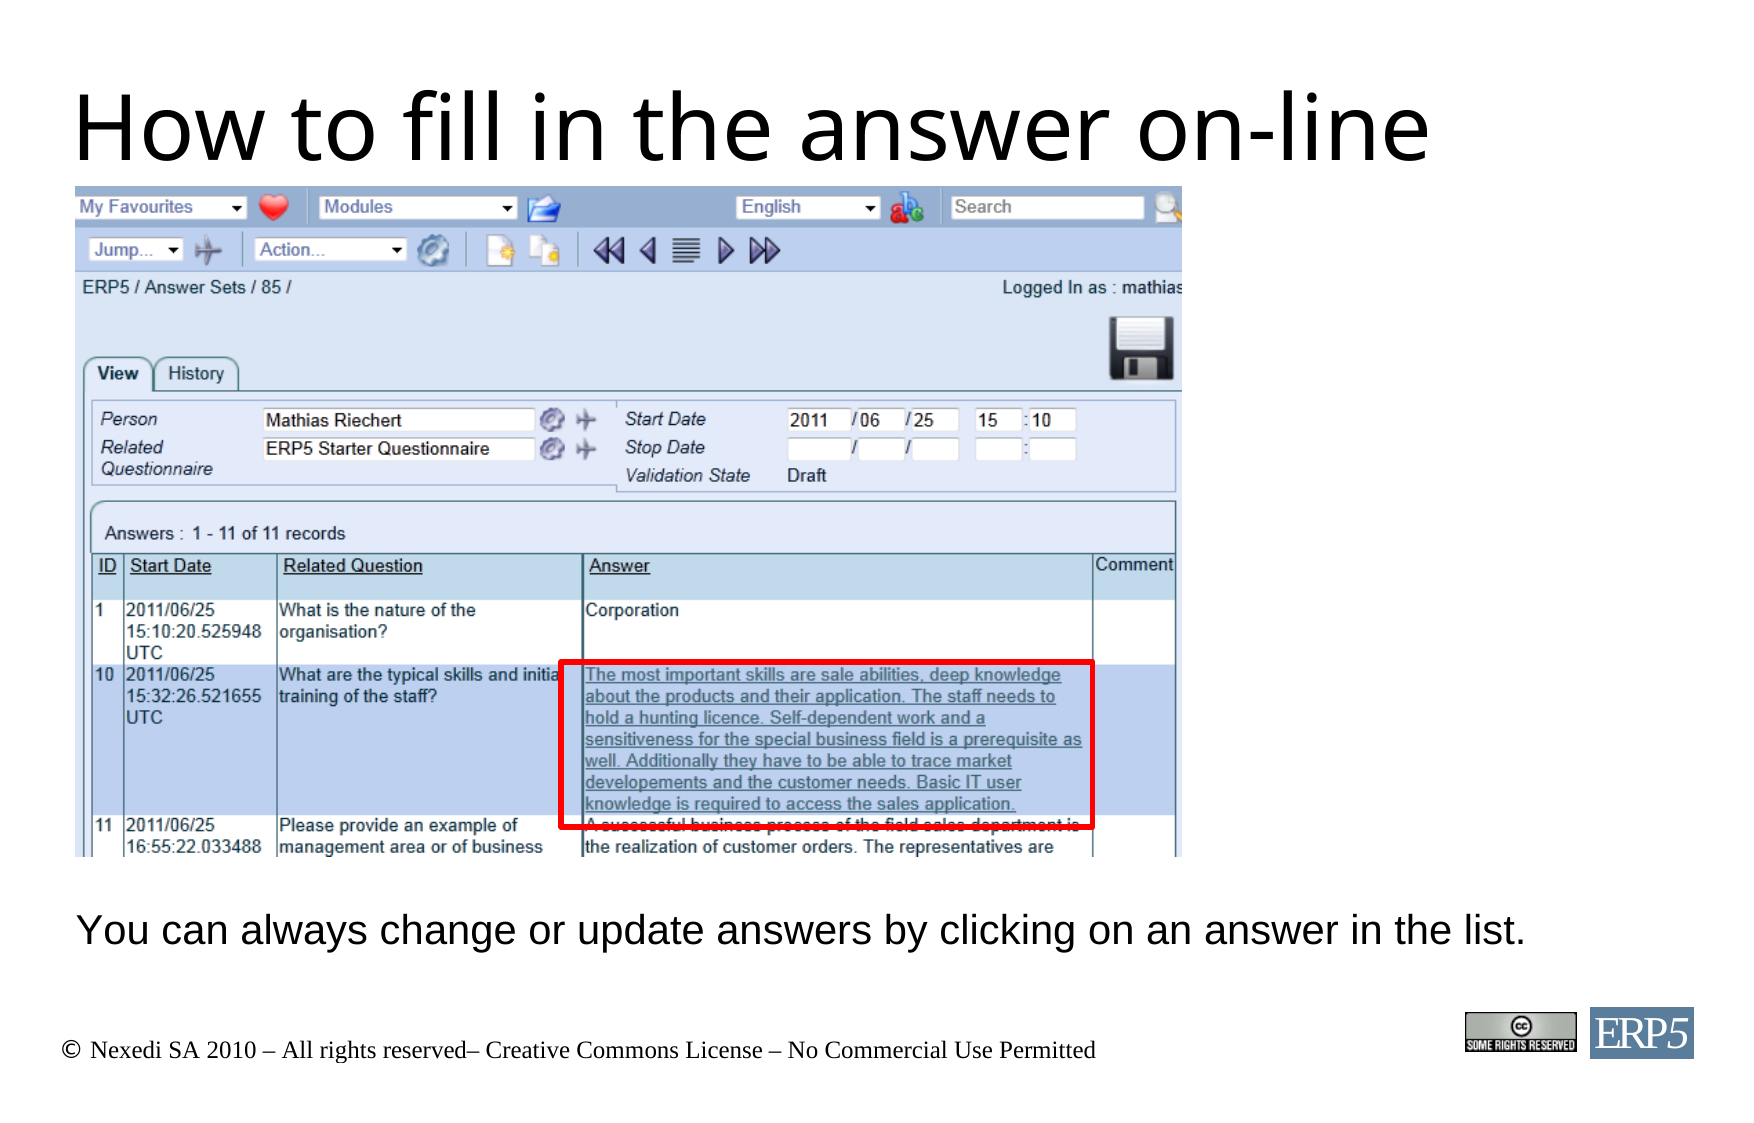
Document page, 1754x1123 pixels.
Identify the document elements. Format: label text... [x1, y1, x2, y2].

picture [75, 187, 1182, 856]
title How to fill in the answer on-line [71, 63, 1707, 187]
text_box You can always change or update answers by clicking on an answer in the list. [75, 856, 1654, 1004]
picture [1465, 1012, 1577, 1052]
